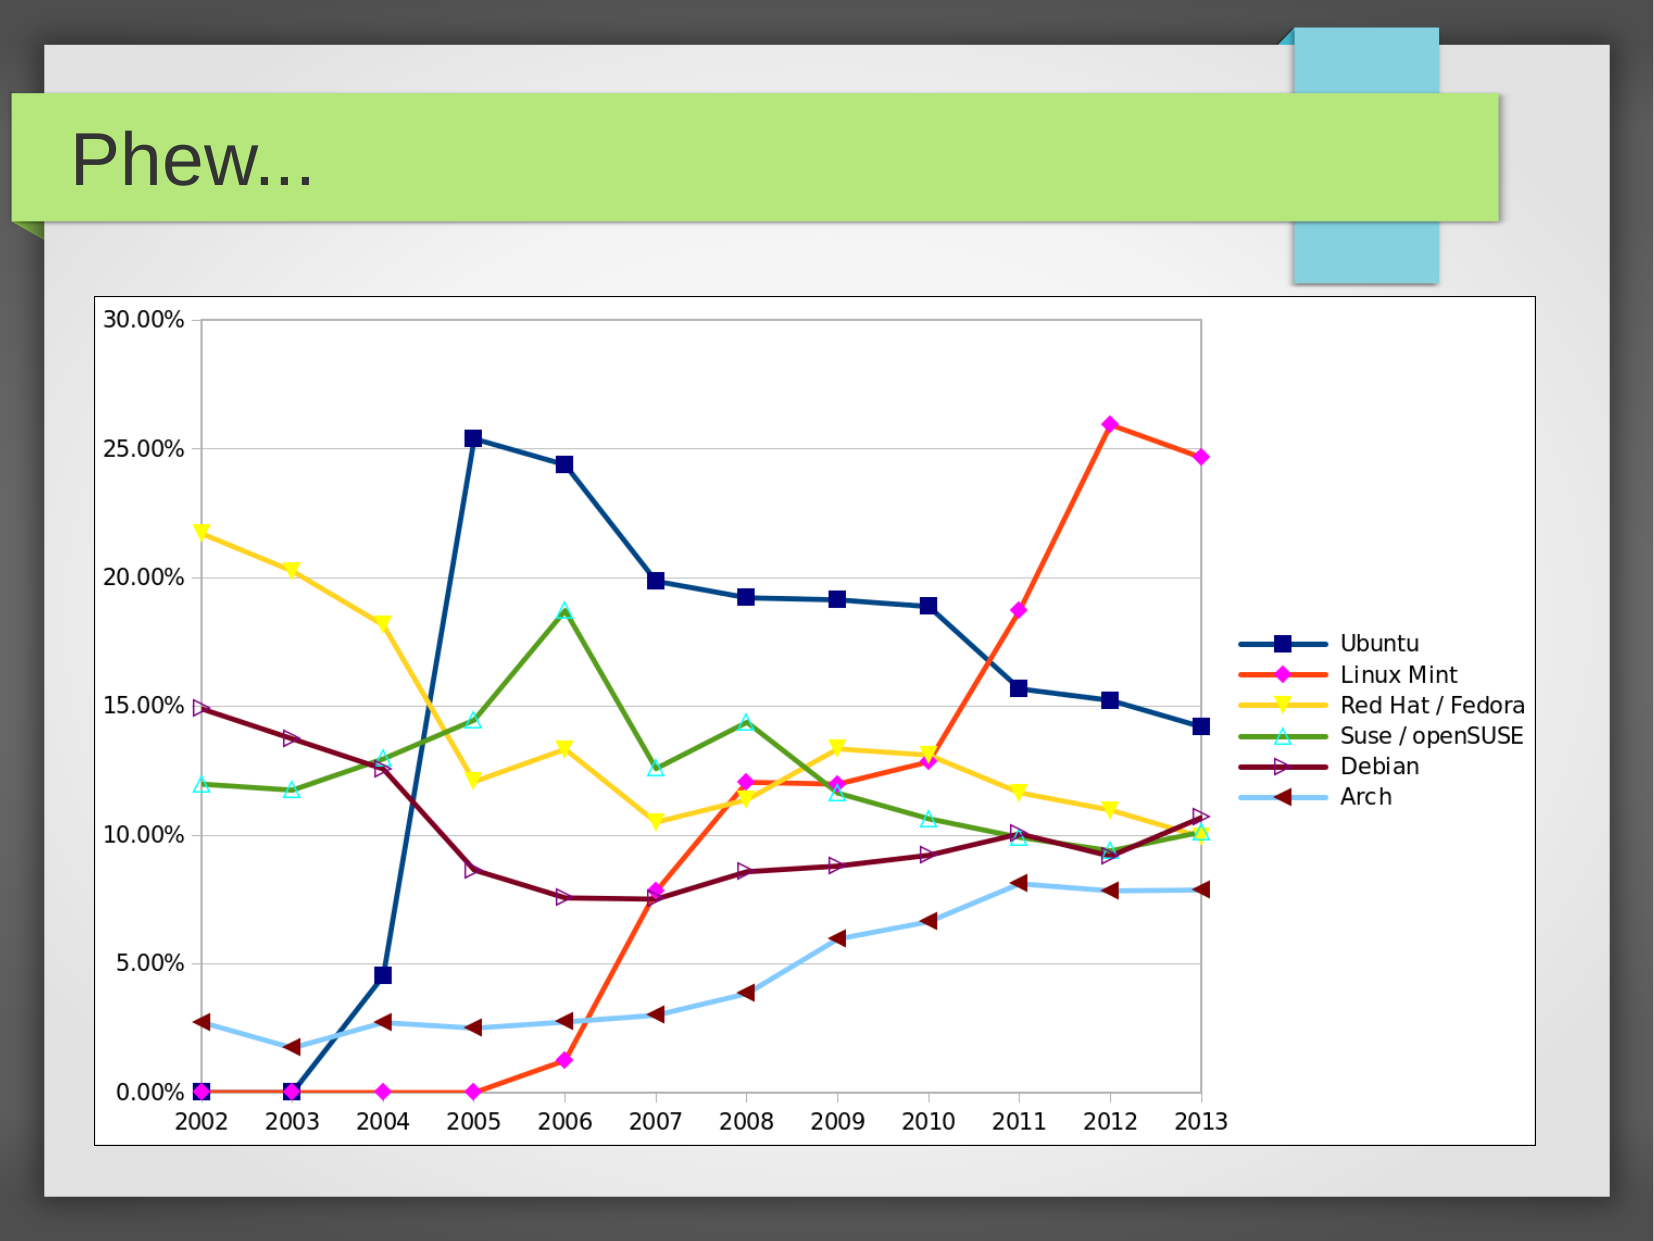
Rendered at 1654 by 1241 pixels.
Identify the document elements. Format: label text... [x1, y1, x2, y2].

picture [0, 0, 1654, 1241]
title Phew... [70, 106, 1229, 213]
